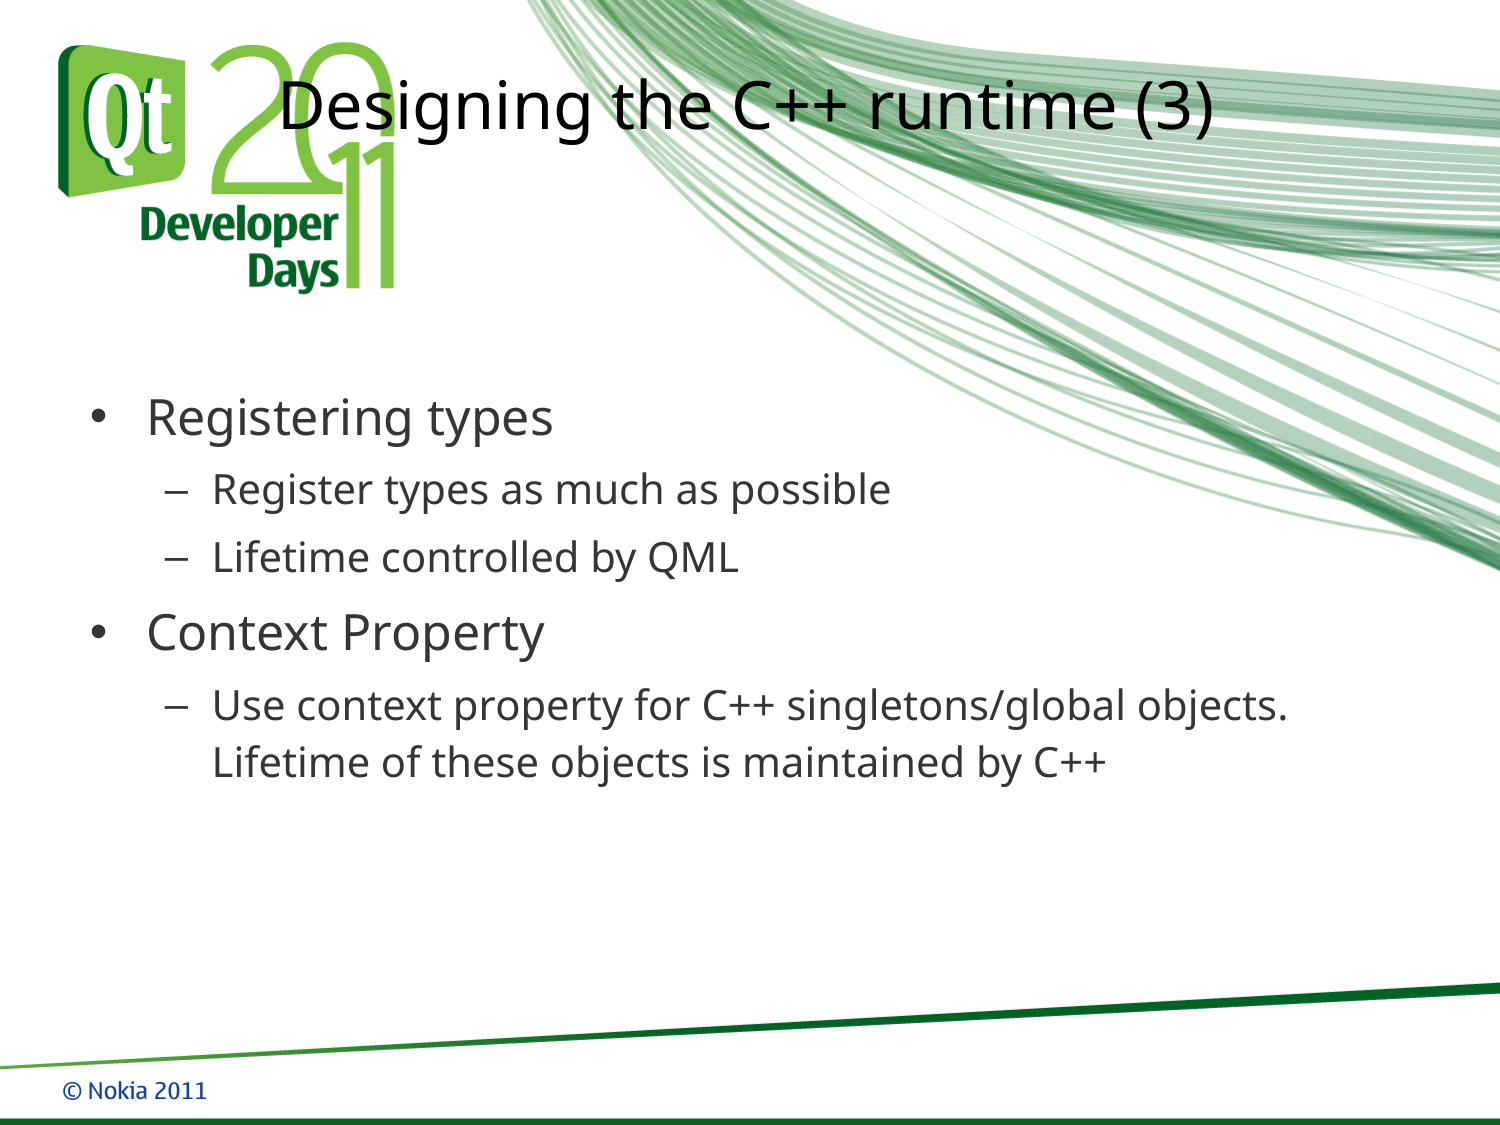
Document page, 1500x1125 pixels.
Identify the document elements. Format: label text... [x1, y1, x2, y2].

title Designing the C++ runtime (3) [262, 0, 1359, 207]
list Registering types Register types as much as possible Lifetime controlled by QML Context Property Use context property for C++ singletons/global objects. Lifetime of these objects is maintained by C++ [75, 212, 1426, 955]
picture [0, 0, 1500, 1125]
